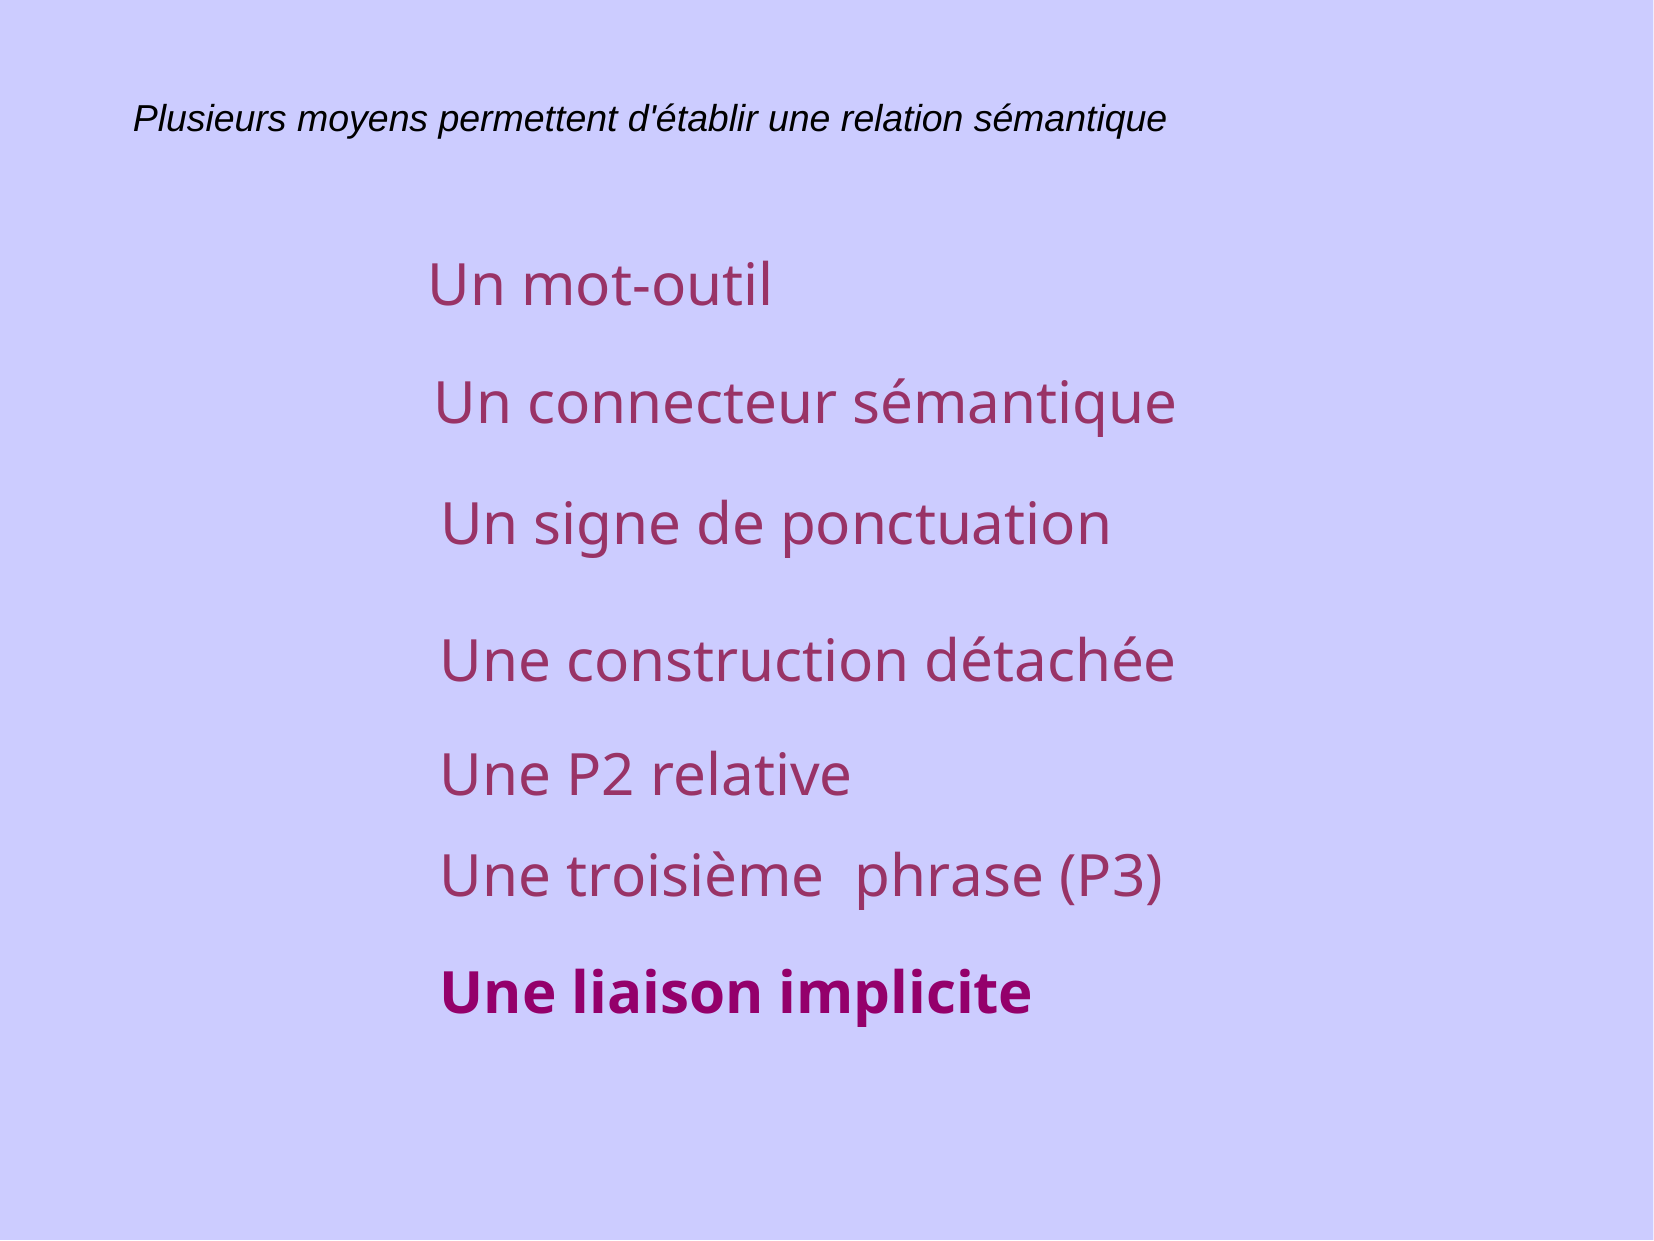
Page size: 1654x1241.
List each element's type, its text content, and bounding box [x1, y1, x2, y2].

text_box Un signe de ponctuation [425, 474, 1134, 564]
text_box Un connecteur sémantique [419, 354, 1447, 443]
text_box Un mot-outil [413, 236, 748, 325]
text_box Une construction détachée [425, 612, 1495, 693]
text_box Une P2 relative [424, 726, 1134, 815]
text_box Une troisième phrase (P3) [425, 826, 1426, 888]
text_box Plusieurs moyens permettent d'établir une relation sémantique [118, 88, 1182, 146]
text_box Une liaison implicite [424, 944, 1134, 1033]
